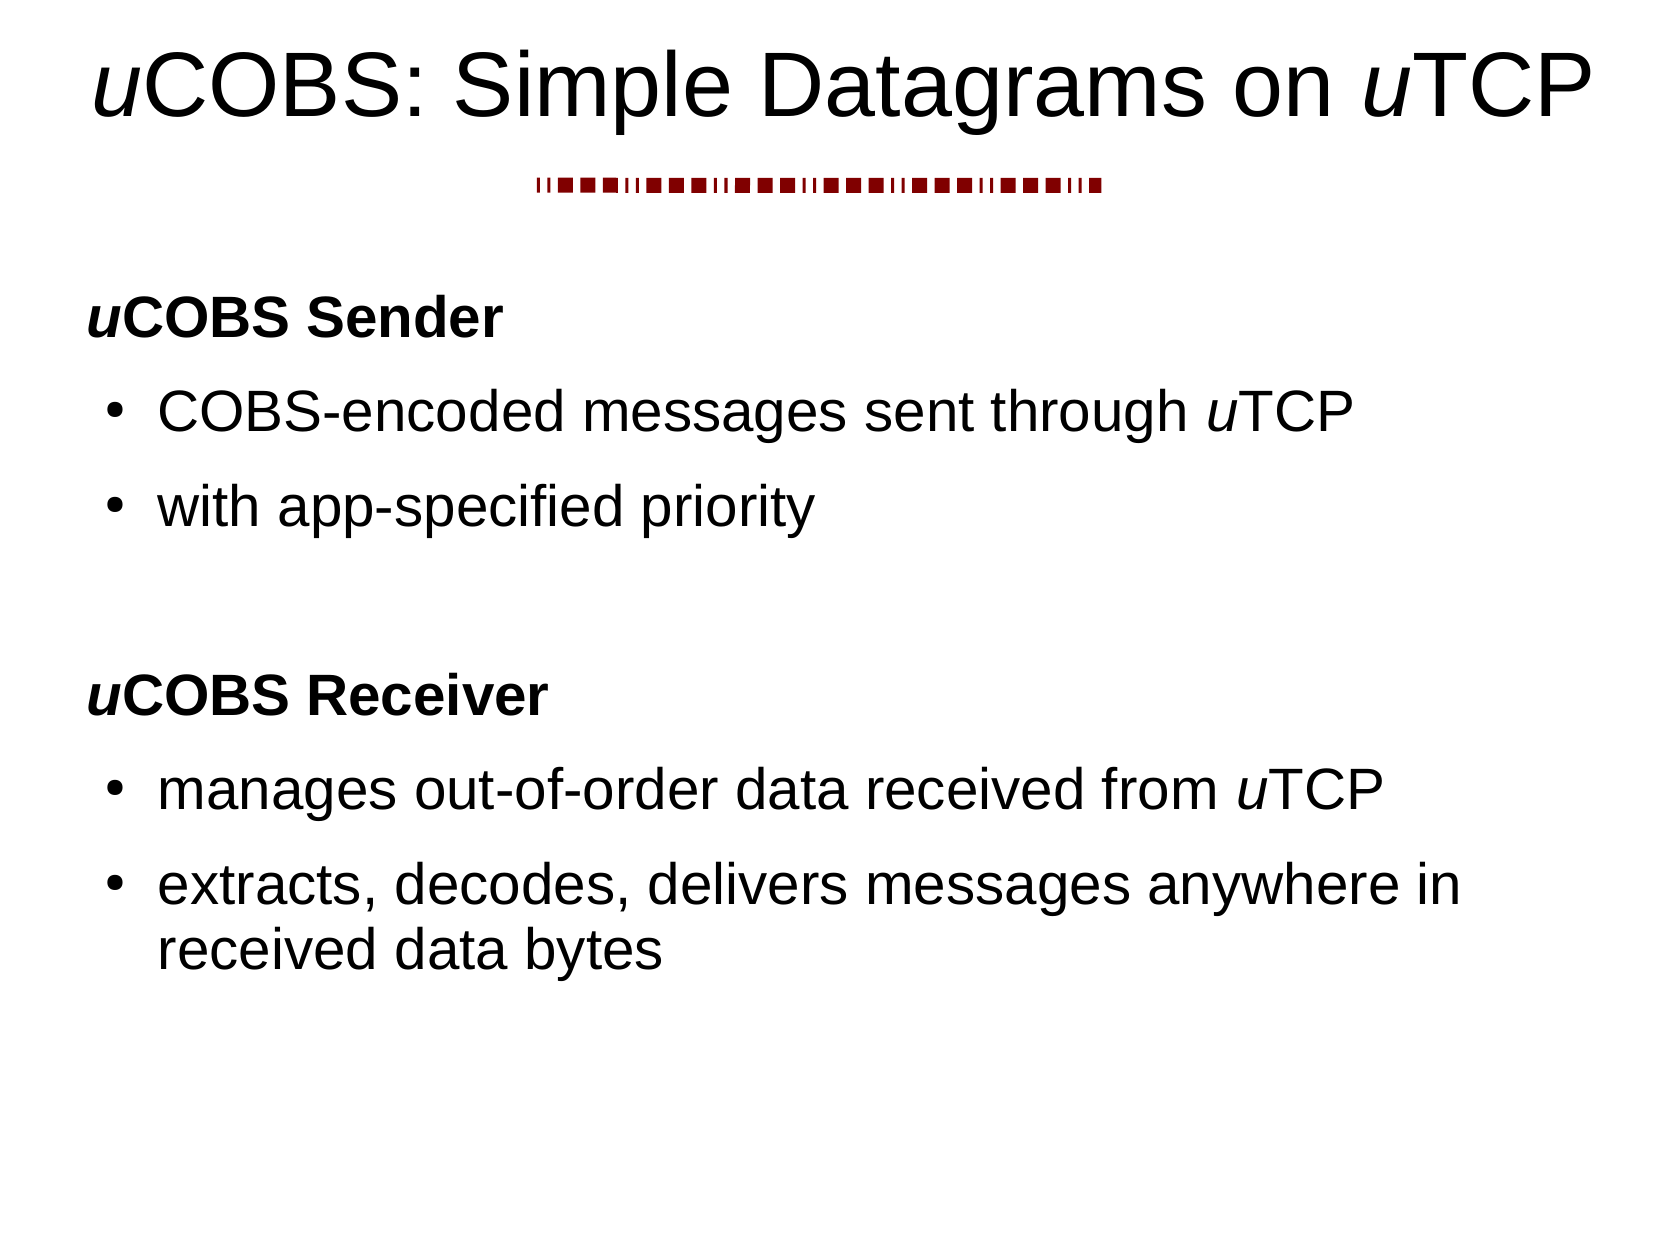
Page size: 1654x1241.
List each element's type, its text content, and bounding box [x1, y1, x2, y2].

title uCOBS: Simple Datagrams on uTCP [75, 11, 1613, 159]
list uCOBS Sender COBS-encoded messages sent through uTCP with app-specified priority uCOBS Receiver manages out-of-order data received from uTCP extracts, decodes, delivers messages anywhere in received data bytes [86, 284, 1619, 1115]
